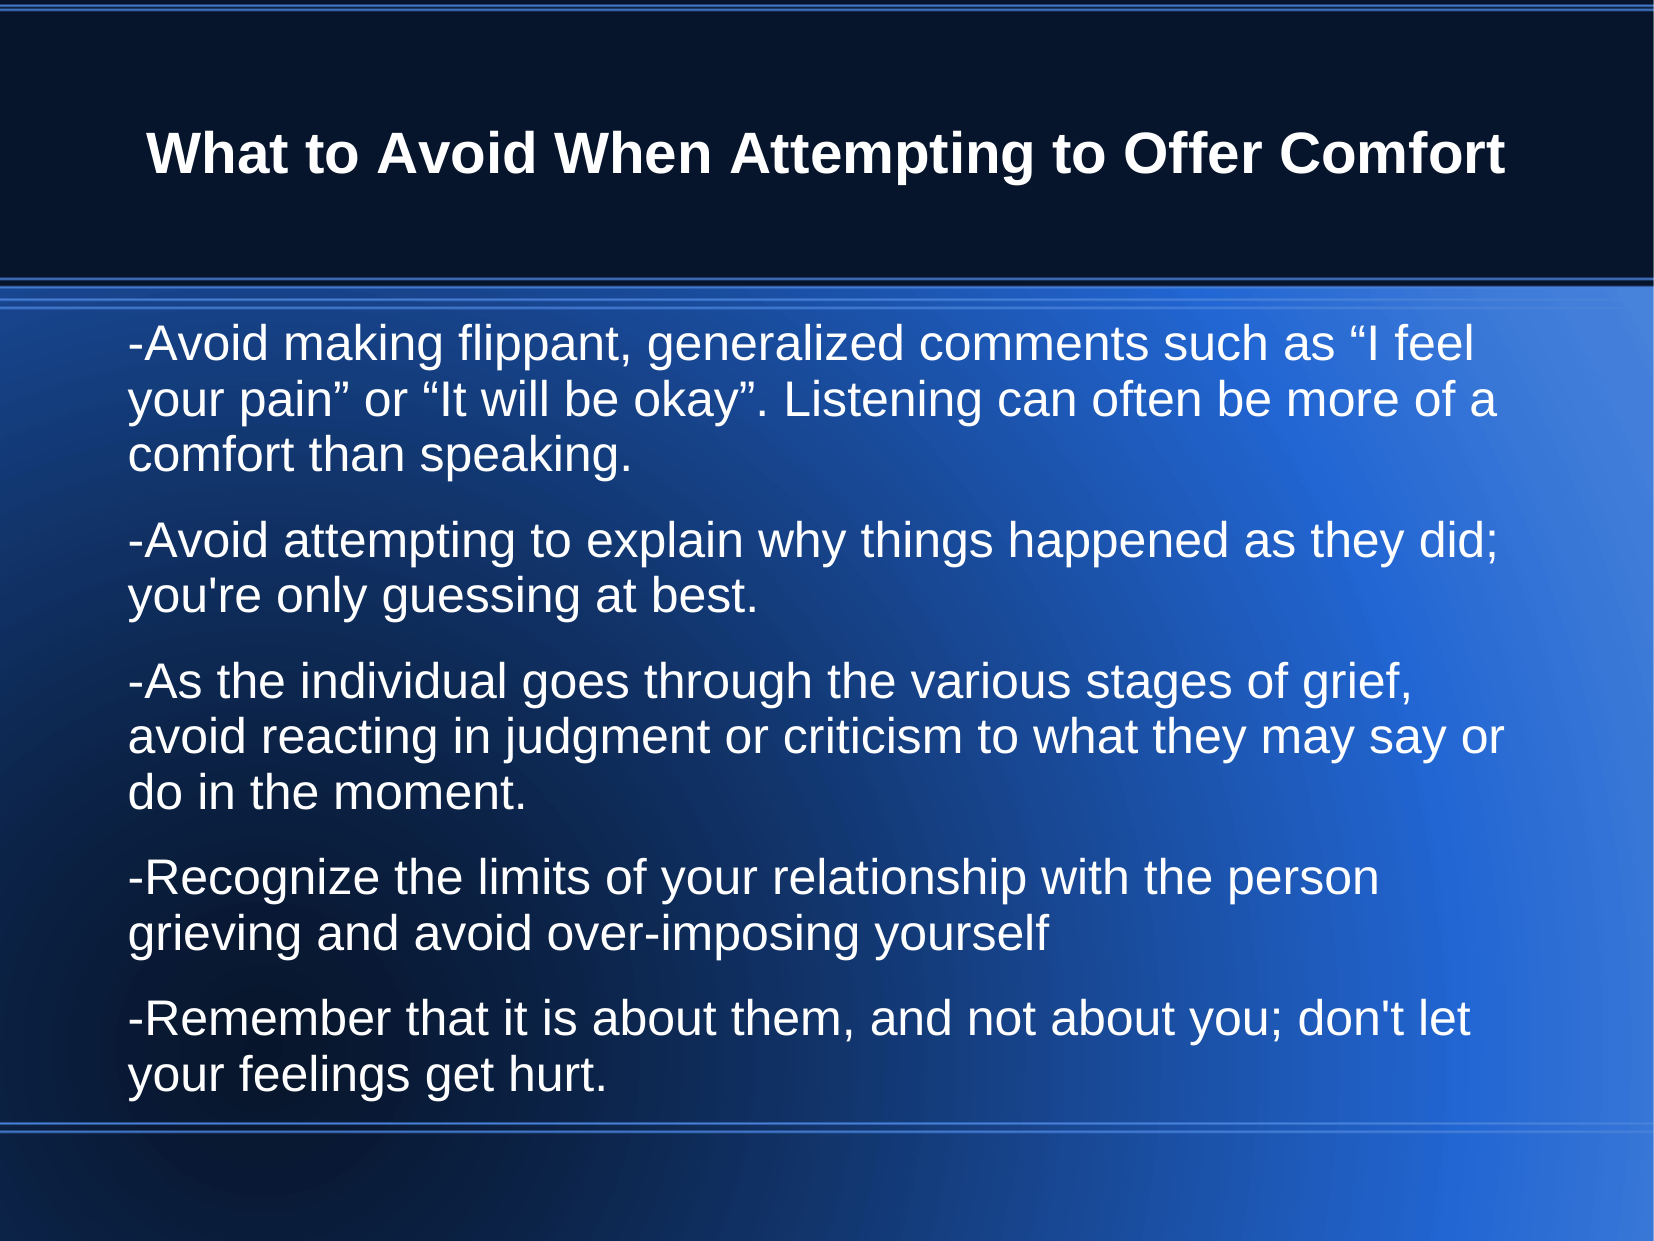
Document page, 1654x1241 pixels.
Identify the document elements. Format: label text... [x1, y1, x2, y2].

title What to Avoid When Attempting to Offer Comfort [82, 49, 1571, 257]
list -Avoid making flippant, generalized comments such as “I feel your pain” or “It will be okay”. Listening can often be more of a comfort than speaking. -Avoid attempting to explain why things happened as they did; you're only guessing at best. -As the individual goes through the various stages of grief, avoid reacting in judgment or criticism to what they may say or do in the moment. -Recognize the limits of your relationship with the person grieving and avoid over-imposing yourself -Remember that it is about them, and not about you; don't let your feelings get hurt. [56, 315, 1546, 1103]
picture [0, 0, 1654, 1241]
